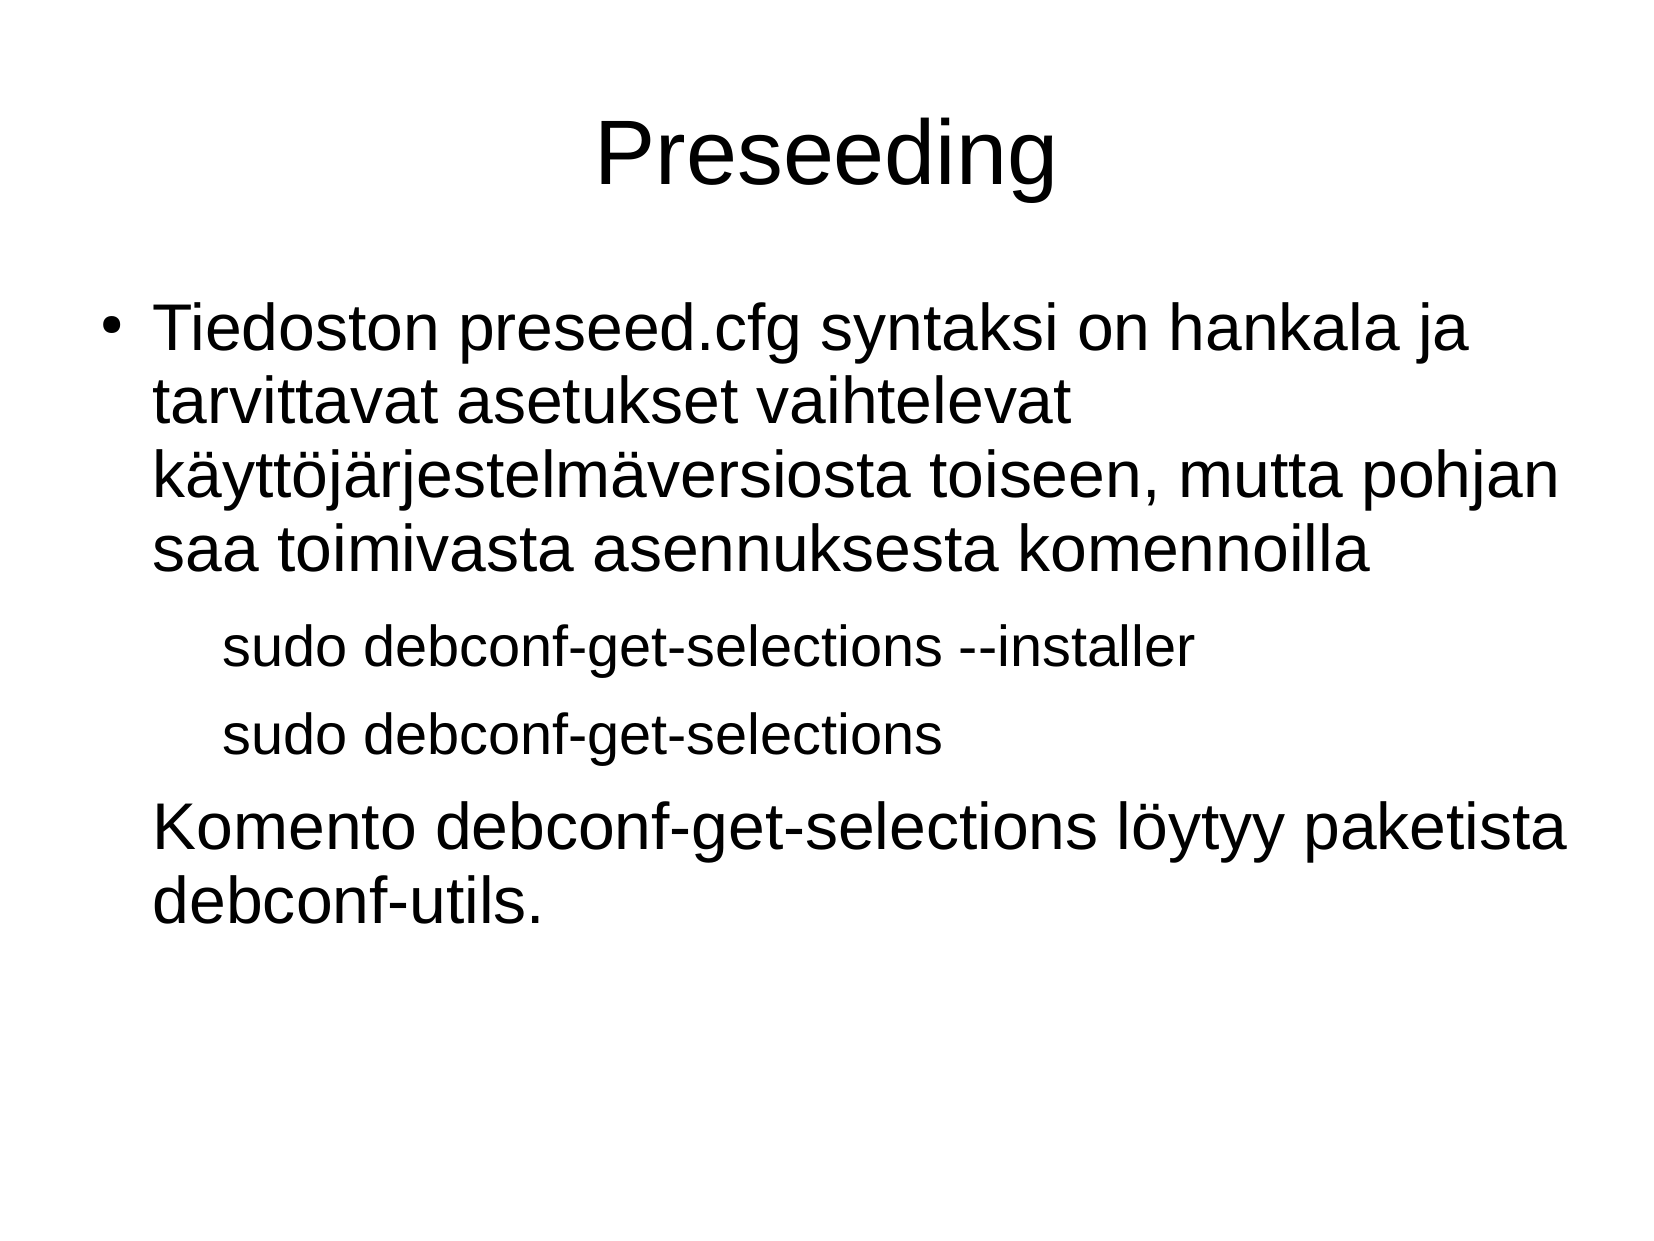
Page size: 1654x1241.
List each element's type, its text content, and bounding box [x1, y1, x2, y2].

title Preseeding [82, 49, 1571, 257]
list Tiedoston preseed.cfg syntaksi on hankala ja tarvittavat asetukset vaihtelevat käyttöjärjestelmäversiosta toiseen, mutta pohjan saa toimivasta asennuksesta komennoilla sudo debconf-get-selections --installer sudo debconf-get-selections Komento debconf-get-selections löytyy paketista debconf-utils. [82, 290, 1571, 1010]
